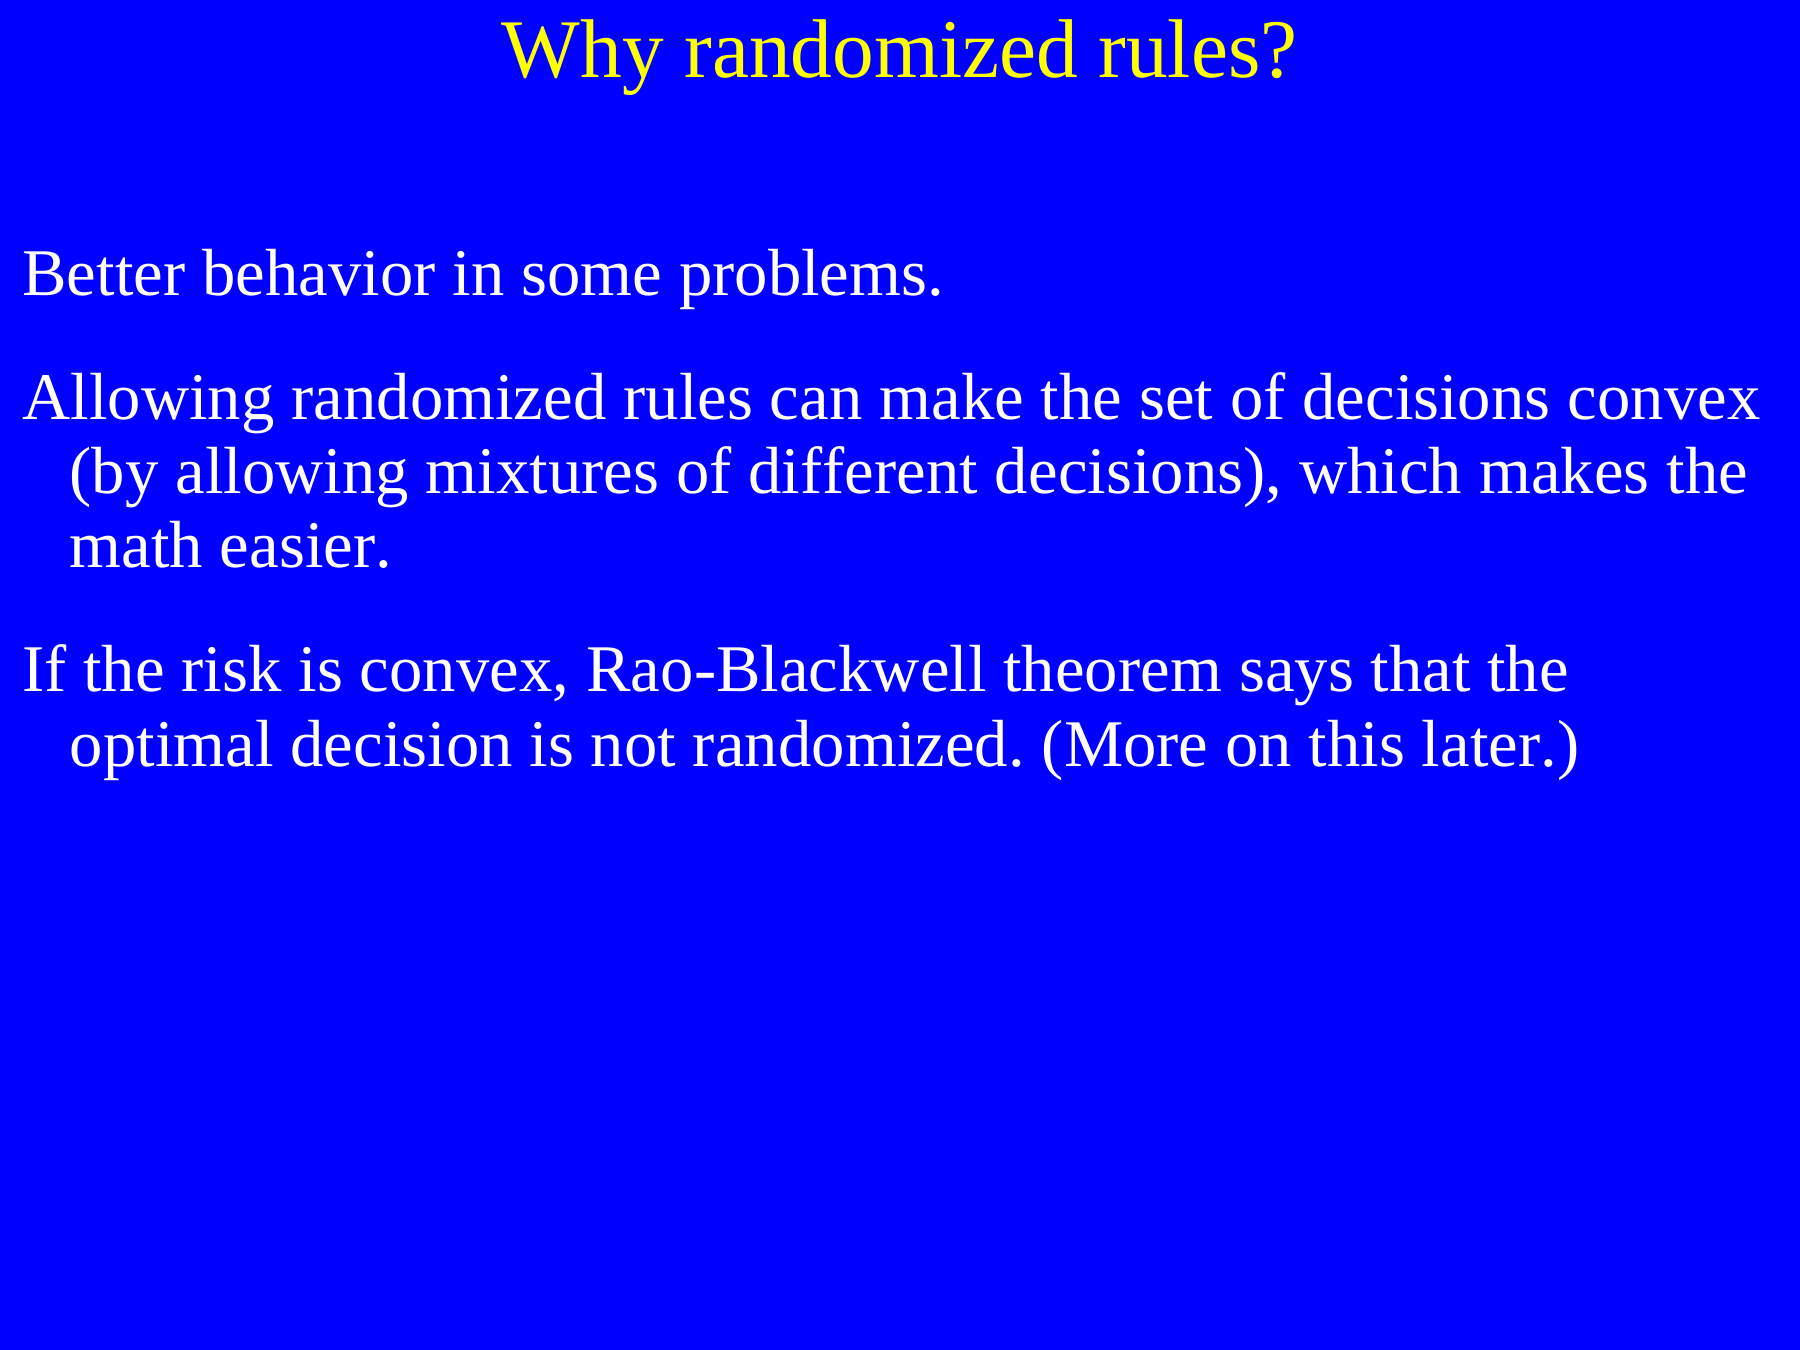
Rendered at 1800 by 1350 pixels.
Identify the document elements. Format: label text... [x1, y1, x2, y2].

list Better behavior in some problems. Allowing randomized rules can make the set of decisions convex (by allowing mixtures of different decisions), which makes the math easier. If the risk is convex, Rao-Blackwell theorem says that the optimal decision is not randomized. (More on this later.) [0, 225, 1800, 1313]
title Why randomized rules? [0, 0, 1800, 110]
